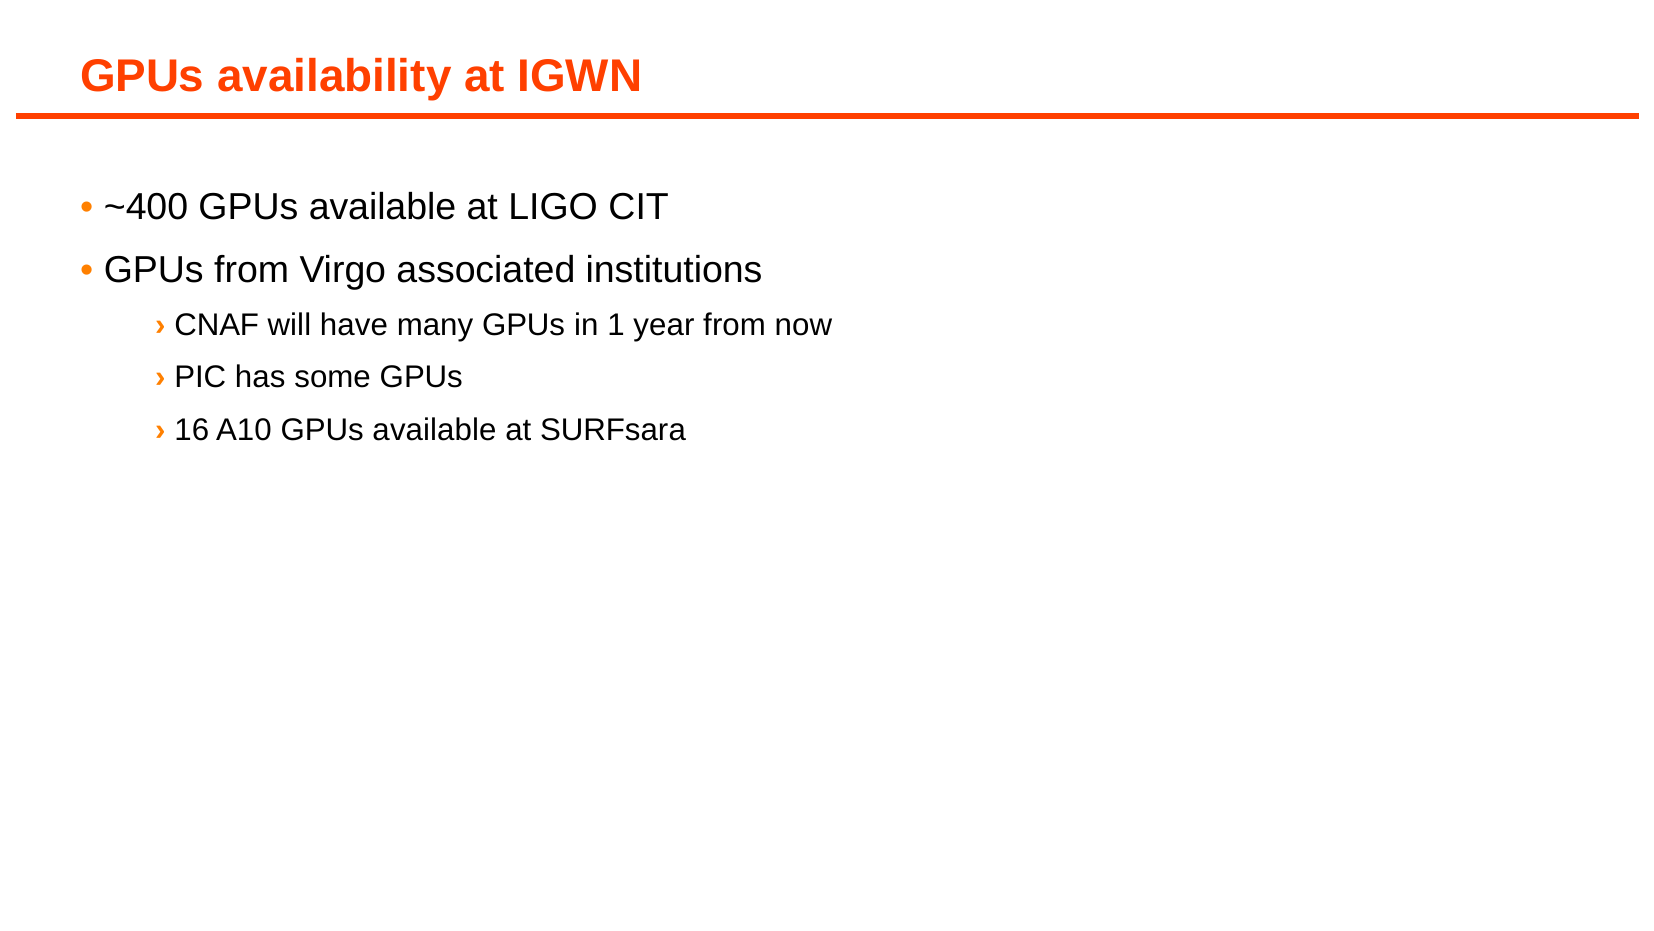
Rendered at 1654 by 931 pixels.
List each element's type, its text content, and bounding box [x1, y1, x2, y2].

text_box GPUs availability at IGWN • ~400 GPUs available at LIGO CIT • GPUs from Virgo associated institutions › CNAF will have many GPUs in 1 year from now › PIC has some GPUs › 16 A10 GPUs available at SURFsara [65, 42, 1596, 113]
text_box GPUs availability at IGWN • ~400 GPUs available at LIGO CIT • GPUs from Virgo associated institutions › CNAF will have many GPUs in 1 year from now › PIC has some GPUs › 16 A10 GPUs available at SURFsara [65, 119, 1596, 916]
